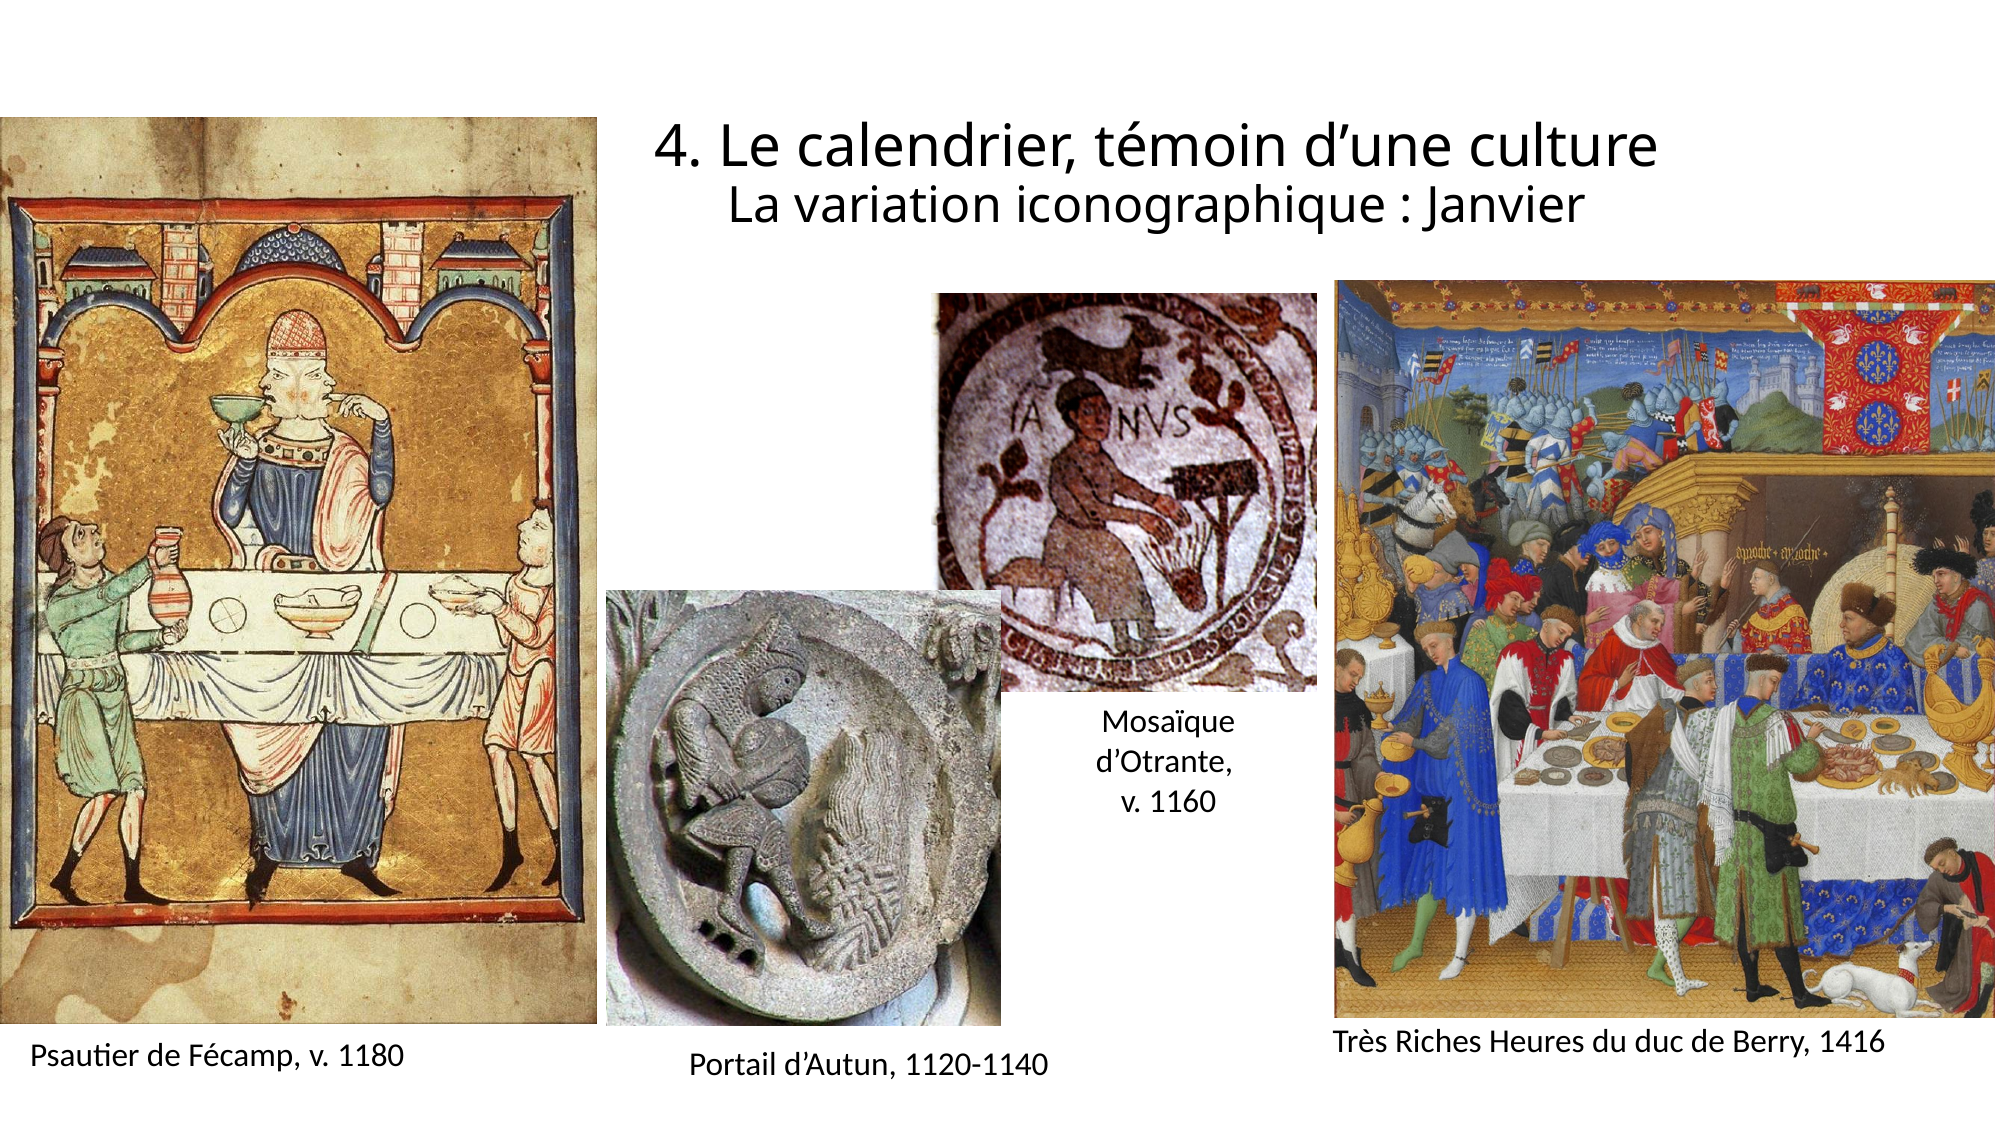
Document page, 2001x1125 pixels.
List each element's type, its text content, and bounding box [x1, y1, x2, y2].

text_box 4. Le calendrier, témoin d’une culture La variation iconographique : Janvier [543, 29, 1772, 320]
picture [0, 117, 597, 1025]
picture [606, 293, 1317, 1026]
picture [1334, 280, 1995, 1018]
text_box Très Riches Heures du duc de Berry, 1416 [1317, 1011, 1910, 1068]
text_box Mosaïque d’Otrante, v. 1160 [1024, 691, 1313, 828]
text_box Portail d’Autun, 1120-1140 [674, 1034, 1069, 1091]
text_box Psautier de Fécamp, v. 1180 [15, 1025, 420, 1080]
